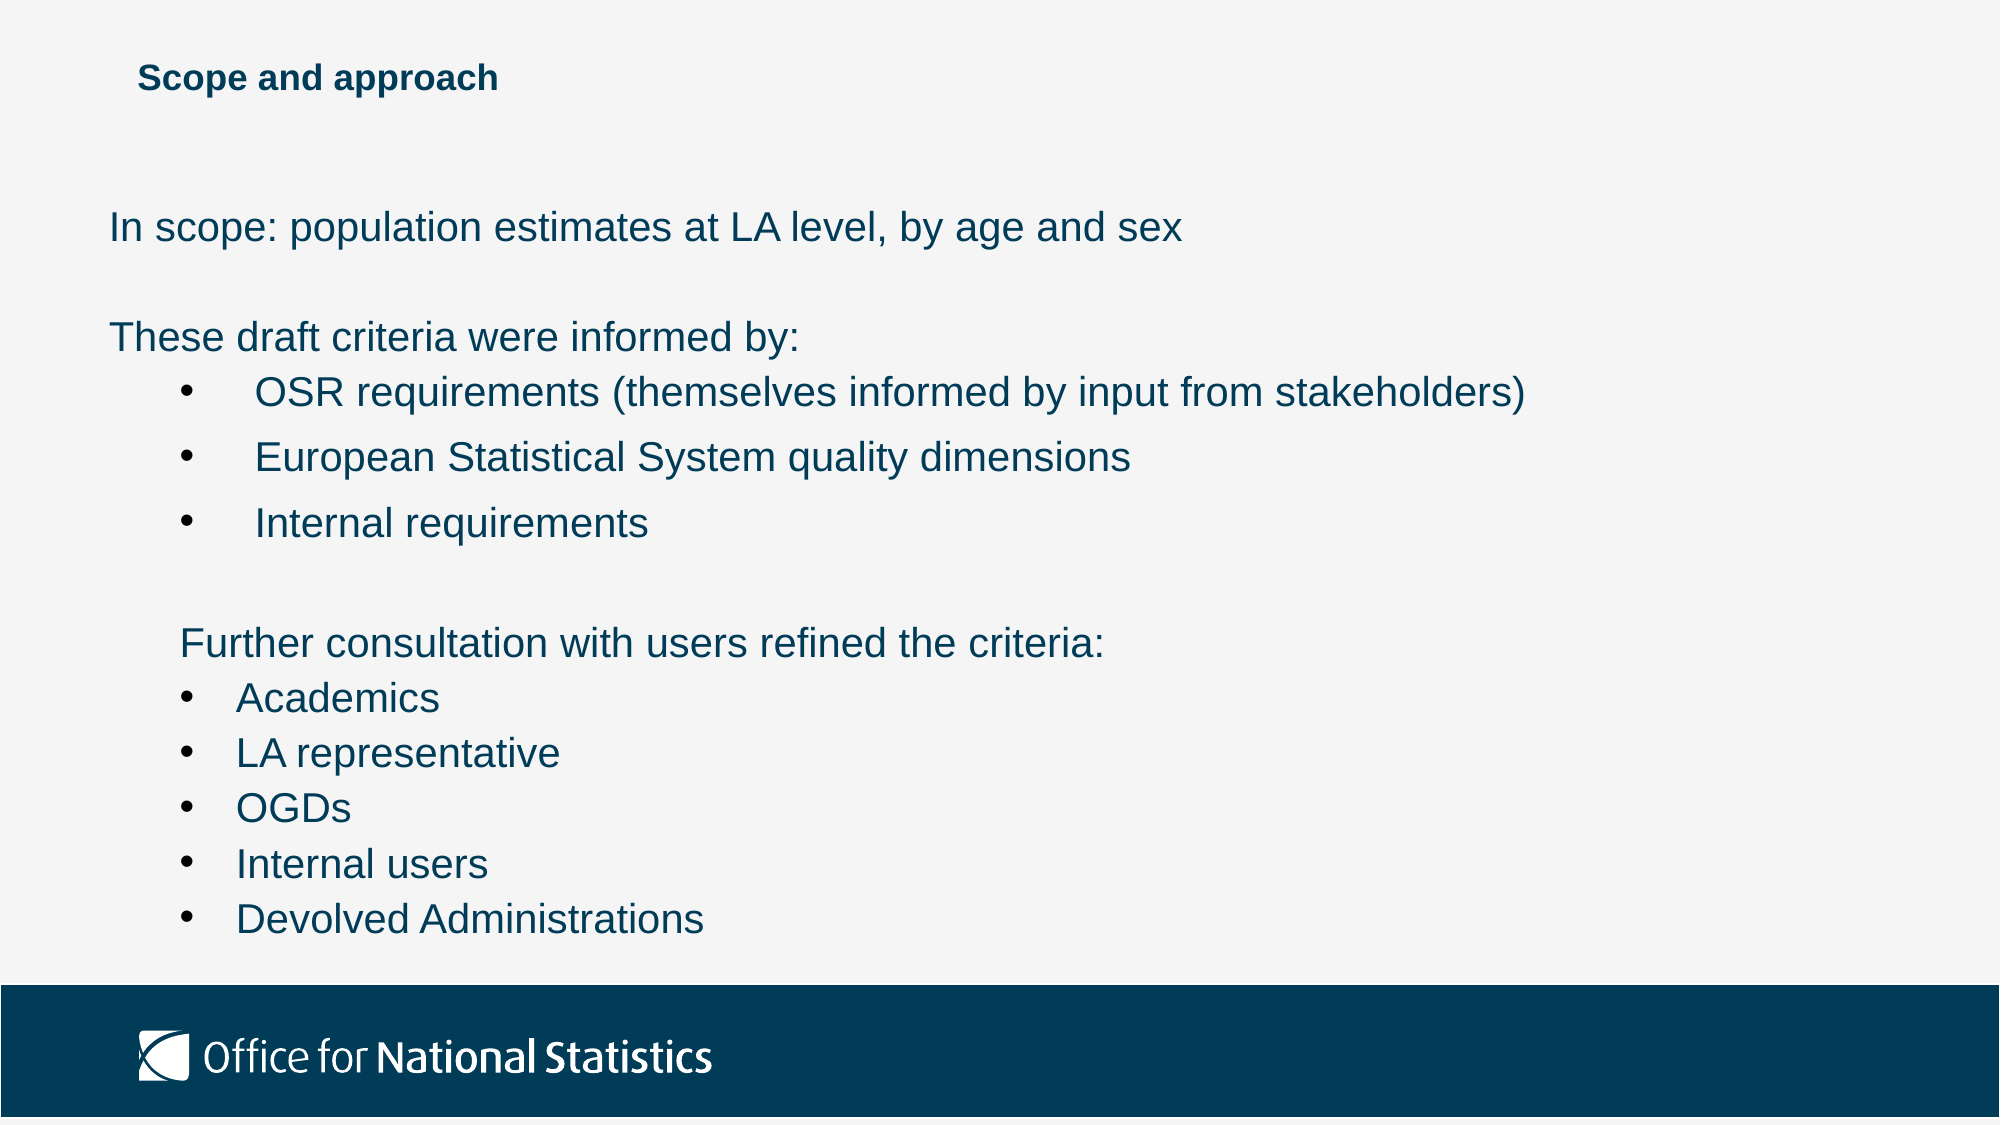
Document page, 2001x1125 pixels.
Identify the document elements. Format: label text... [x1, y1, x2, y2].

title Scope and approach [137, 56, 1863, 144]
list In scope: population estimates at LA level, by age and sex These draft criteria were informed by: OSR requirements (themselves informed by input from stakeholders) European Statistical System quality dimensions Internal requirements Further consultation with users refined the criteria: Academics LA representative OGDs Internal users Devolved Administrations [108, 194, 1834, 1125]
